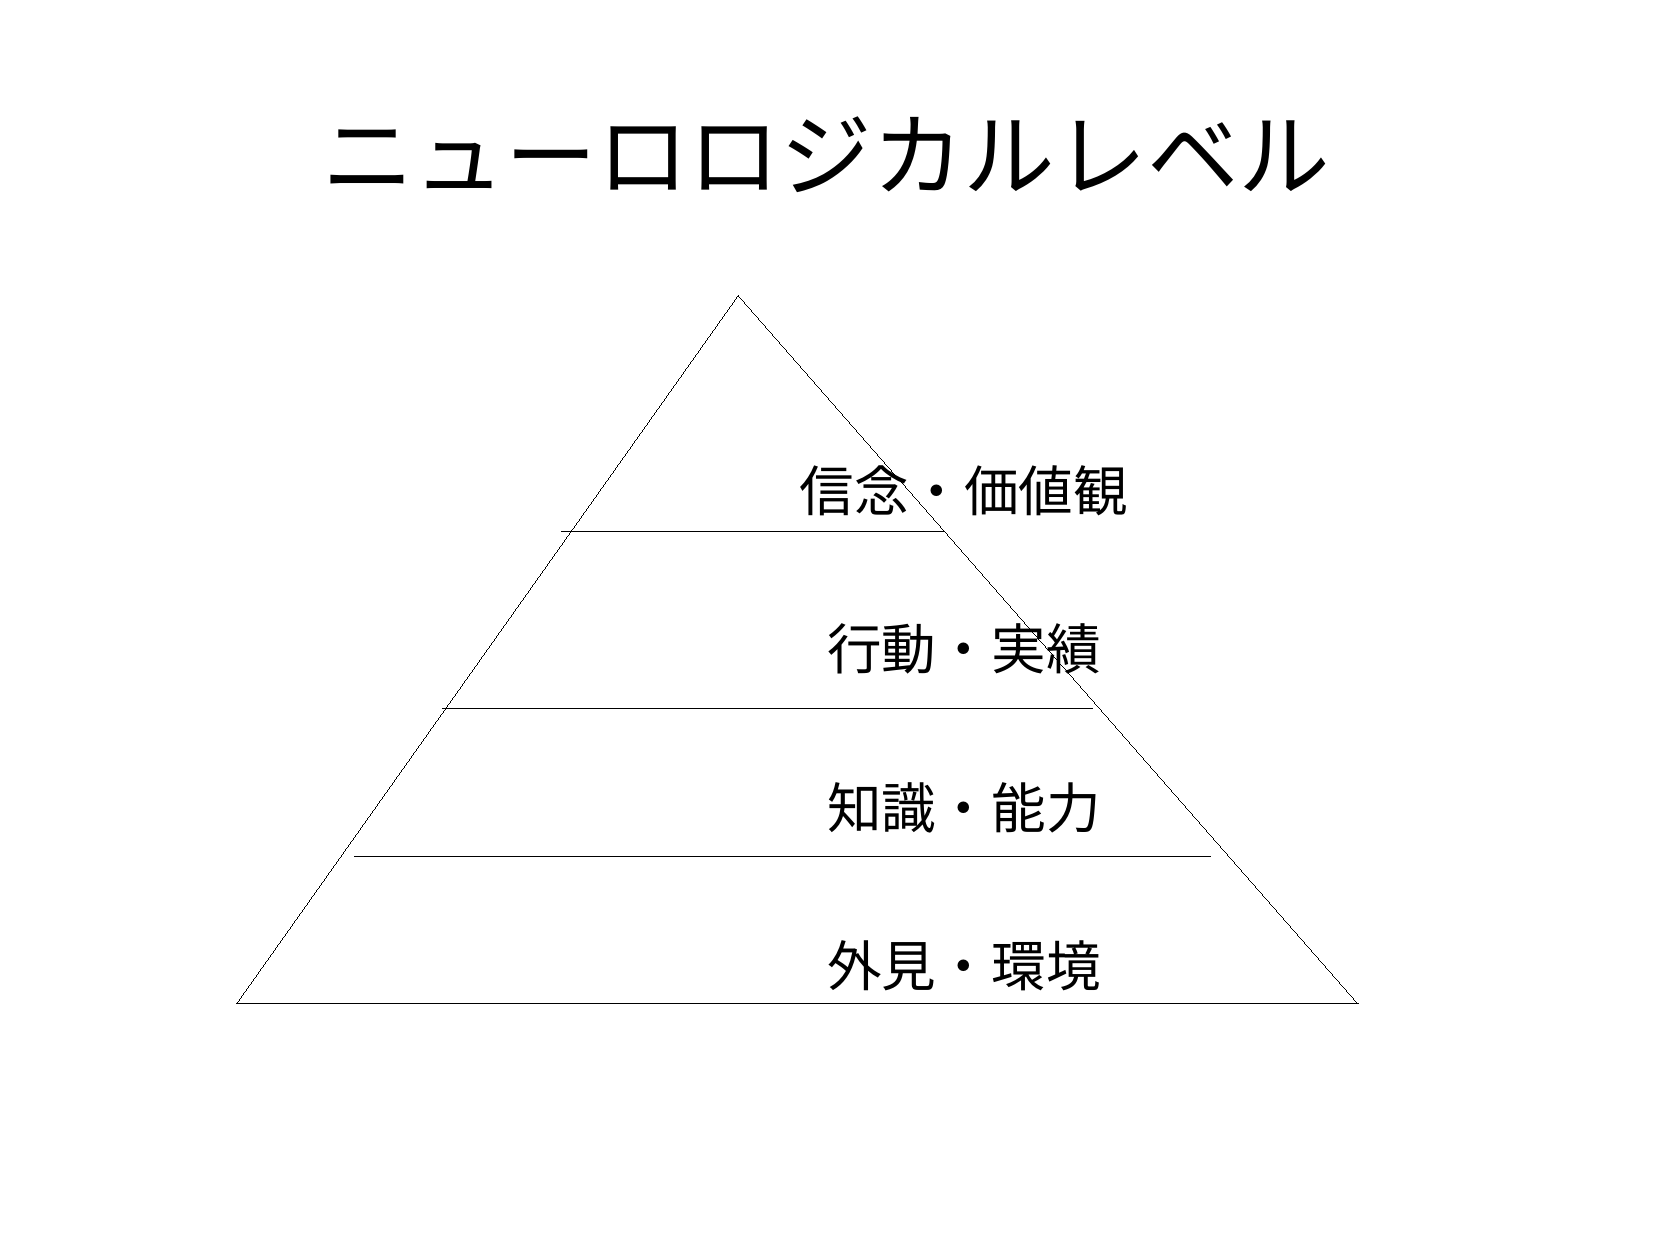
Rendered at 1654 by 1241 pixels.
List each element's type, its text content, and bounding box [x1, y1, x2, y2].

list 信念・価値観 行動・実績 知識・能力 外見・環境 [82, 290, 1571, 1010]
title ニューロロジカルレベル [82, 49, 1571, 257]
